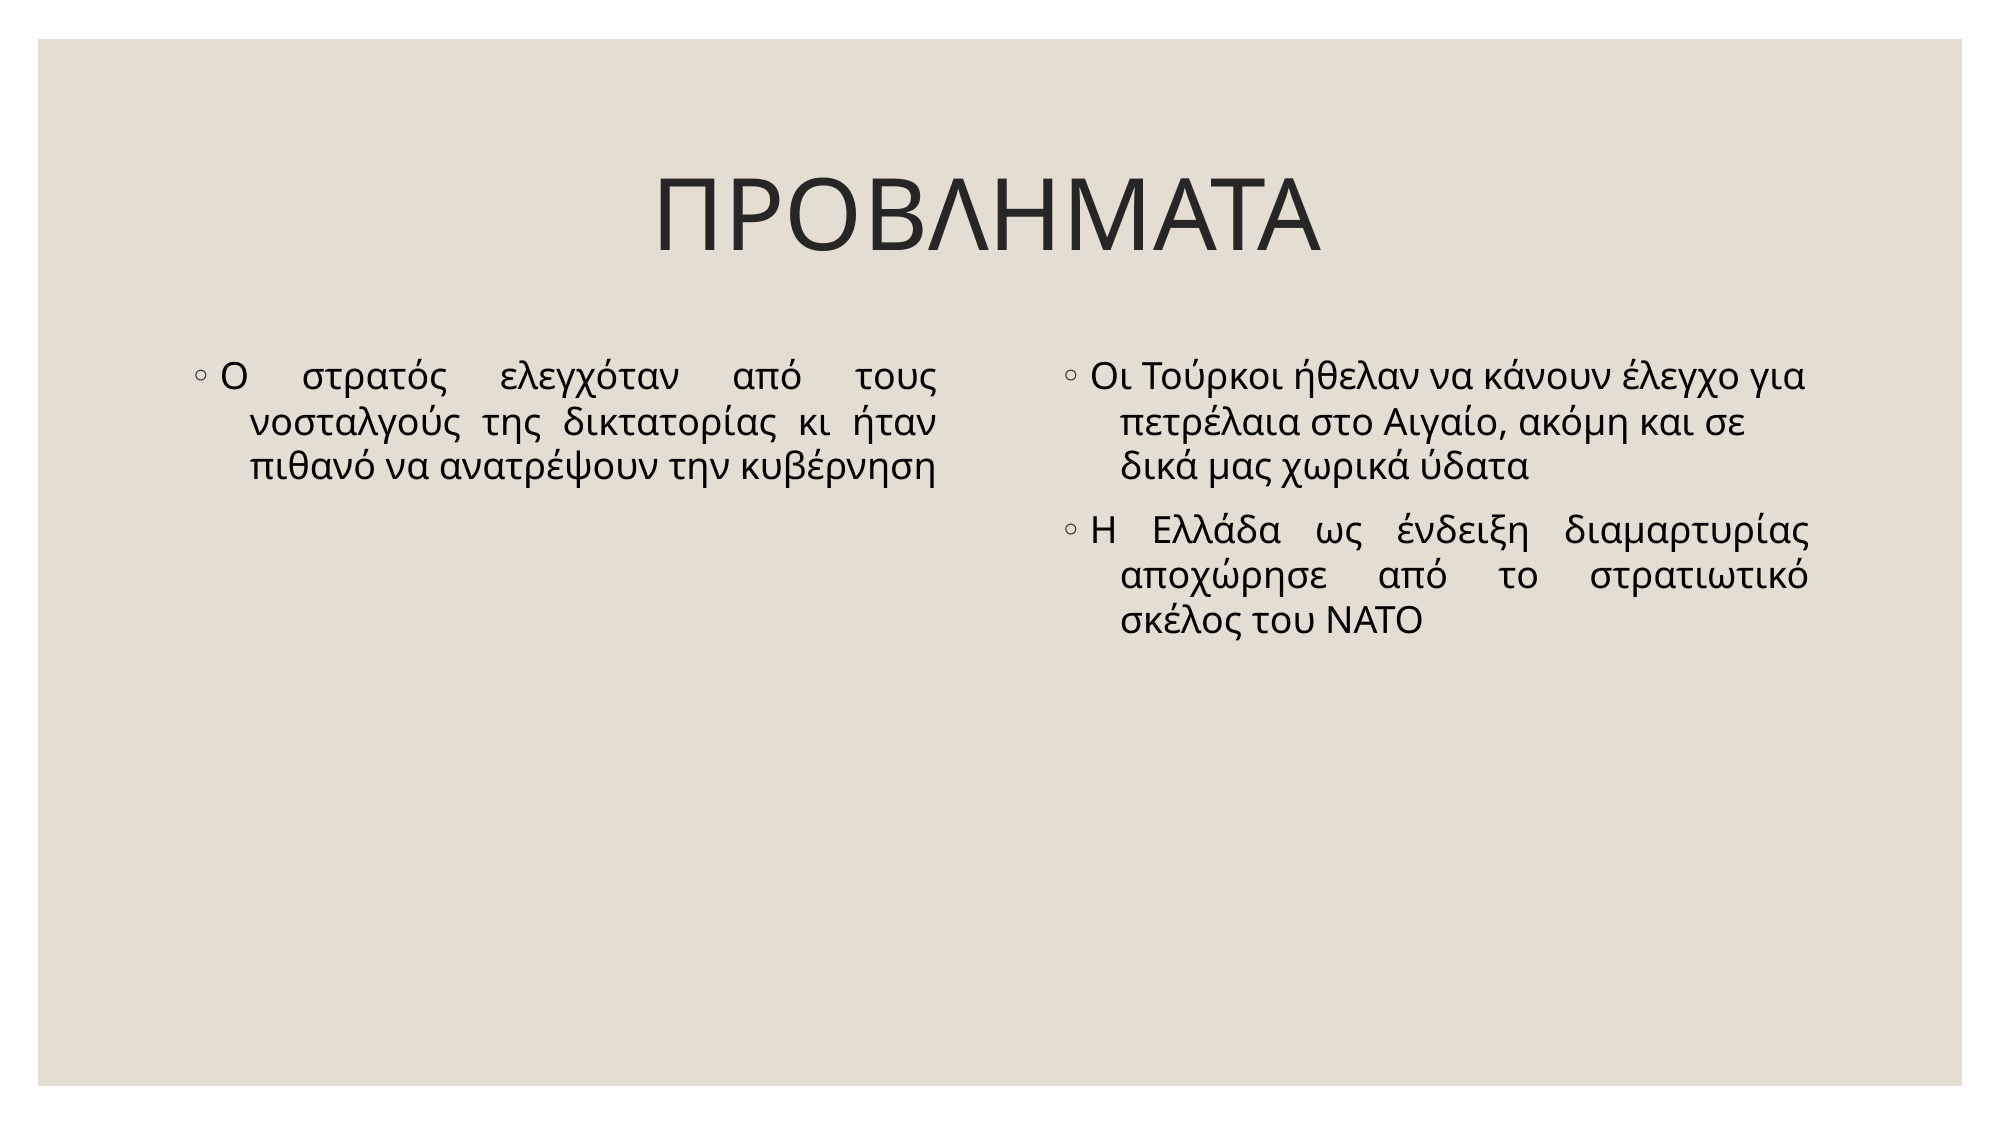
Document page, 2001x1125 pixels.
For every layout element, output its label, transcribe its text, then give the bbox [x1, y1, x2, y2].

title ΠΡΟΒΛΗΜΑΤΑ [174, 105, 1825, 331]
list Ο στρατός ελεγχόταν από τους νοσταλγούς της δικτατορίας κι ήταν πιθανό να ανατρέψουν την κυβέρνηση [174, 345, 955, 961]
list Οι Τούρκοι ήθελαν να κάνουν έλεγχο για πετρέλαια στο Αιγαίο, ακόμη και σε δικά μας χωρικά ύδατα Η Ελλάδα ως ένδειξη διαμαρτυρίας αποχώρησε από το στρατιωτικό σκέλος του ΝΑΤΟ [1044, 345, 1825, 961]
